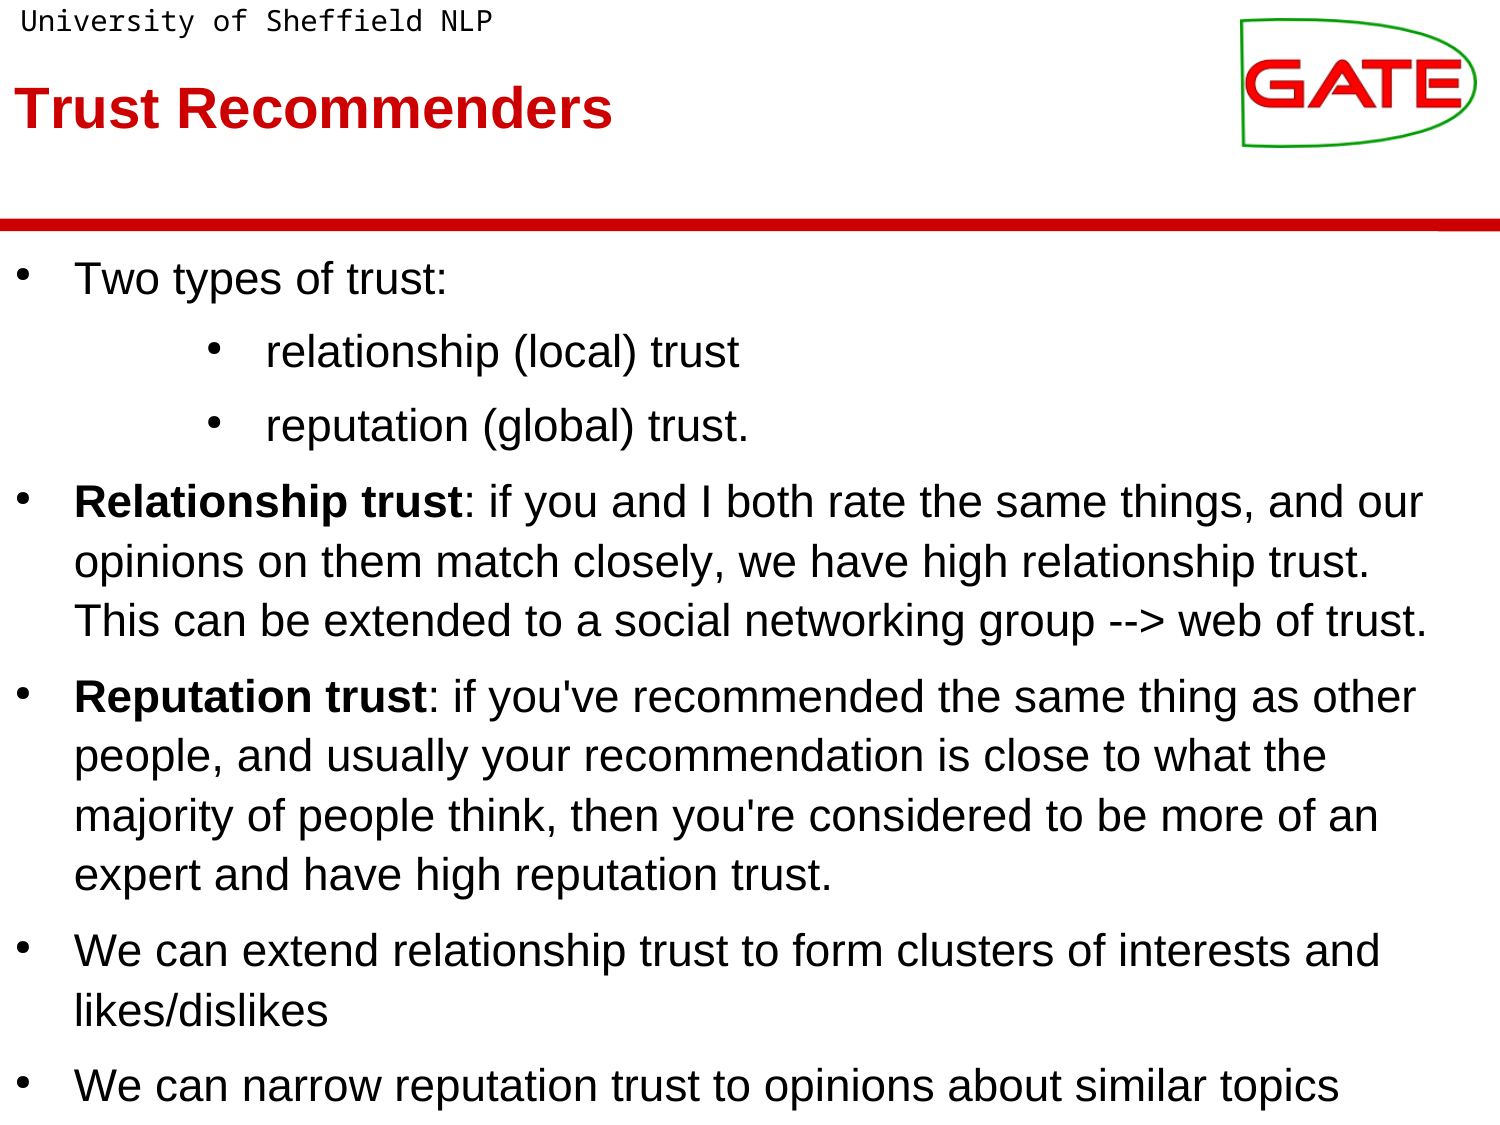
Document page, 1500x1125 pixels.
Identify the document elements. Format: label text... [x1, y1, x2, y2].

picture [1240, 18, 1477, 148]
title Trust Recommenders [0, 4, 1239, 213]
list Two types of trust: relationship (local) trust reputation (global) trust. Relationship trust: if you and I both rate the same things, and our opinions on them match closely, we have high relationship trust. This can be extended to a social networking group --> web of trust. Reputation trust: if you've recommended the same thing as other people, and usually your recommendation is close to what the majority of people think, then you're considered to be more of an expert and have high reputation trust. We can extend relationship trust to form clusters of interests and likes/dislikes We can narrow reputation trust to opinions about similar topics [0, 236, 1447, 1119]
